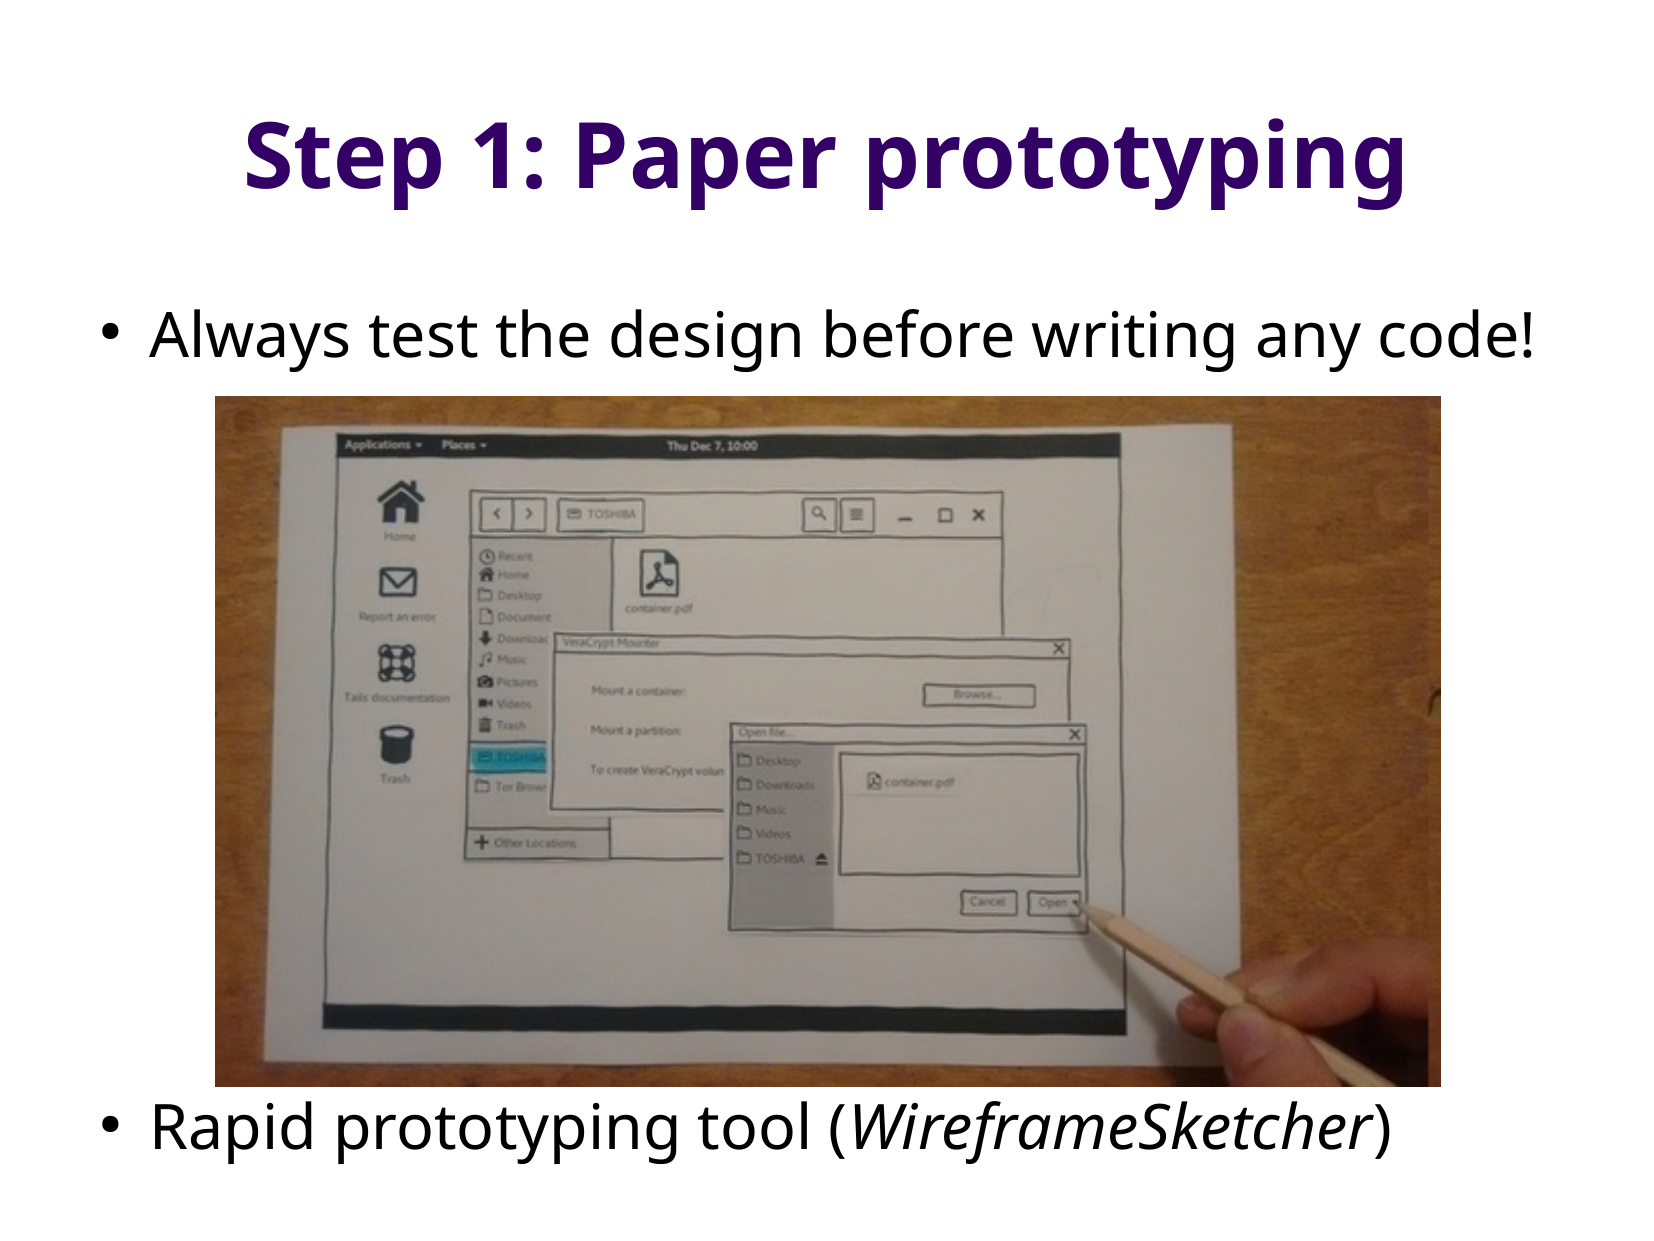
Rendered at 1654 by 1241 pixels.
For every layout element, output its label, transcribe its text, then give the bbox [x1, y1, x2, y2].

title Step 1: Paper prototyping [82, 49, 1571, 257]
picture [215, 396, 1441, 1087]
list Always test the design before writing any code! Rapid prototyping tool (WireframeSketcher) [82, 290, 1571, 1186]
